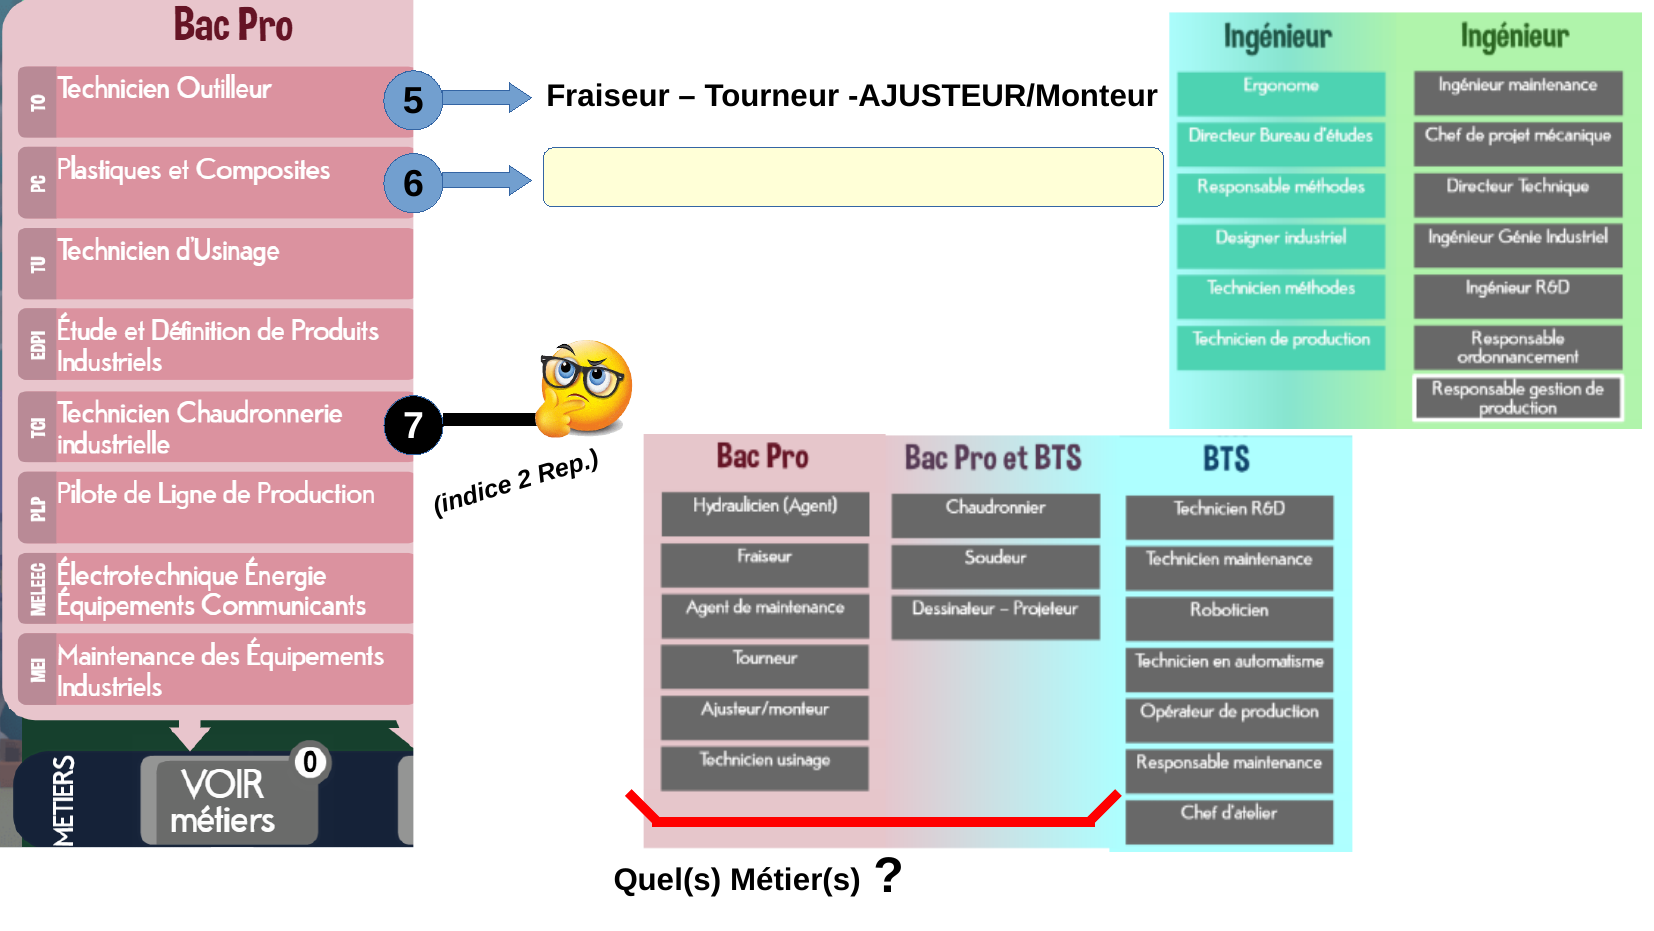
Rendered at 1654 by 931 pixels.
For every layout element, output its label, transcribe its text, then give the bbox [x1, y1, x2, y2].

picture [1169, 11, 1642, 429]
text_box [442, 165, 532, 196]
picture [0, 0, 414, 857]
text_box (indice 2 Rep.) [413, 421, 652, 532]
picture [531, 336, 634, 440]
text_box 7 [383, 395, 444, 455]
text_box ? [858, 840, 918, 911]
text_box [543, 147, 1164, 207]
picture [643, 434, 1353, 852]
text_box Fraiseur – Tourneur -AJUSTEUR/Monteur [531, 70, 1182, 130]
text_box Quel(s) Métier(s) [598, 855, 895, 905]
text_box 5 [383, 70, 443, 130]
text_box [442, 82, 532, 113]
text_box 6 [383, 153, 443, 213]
